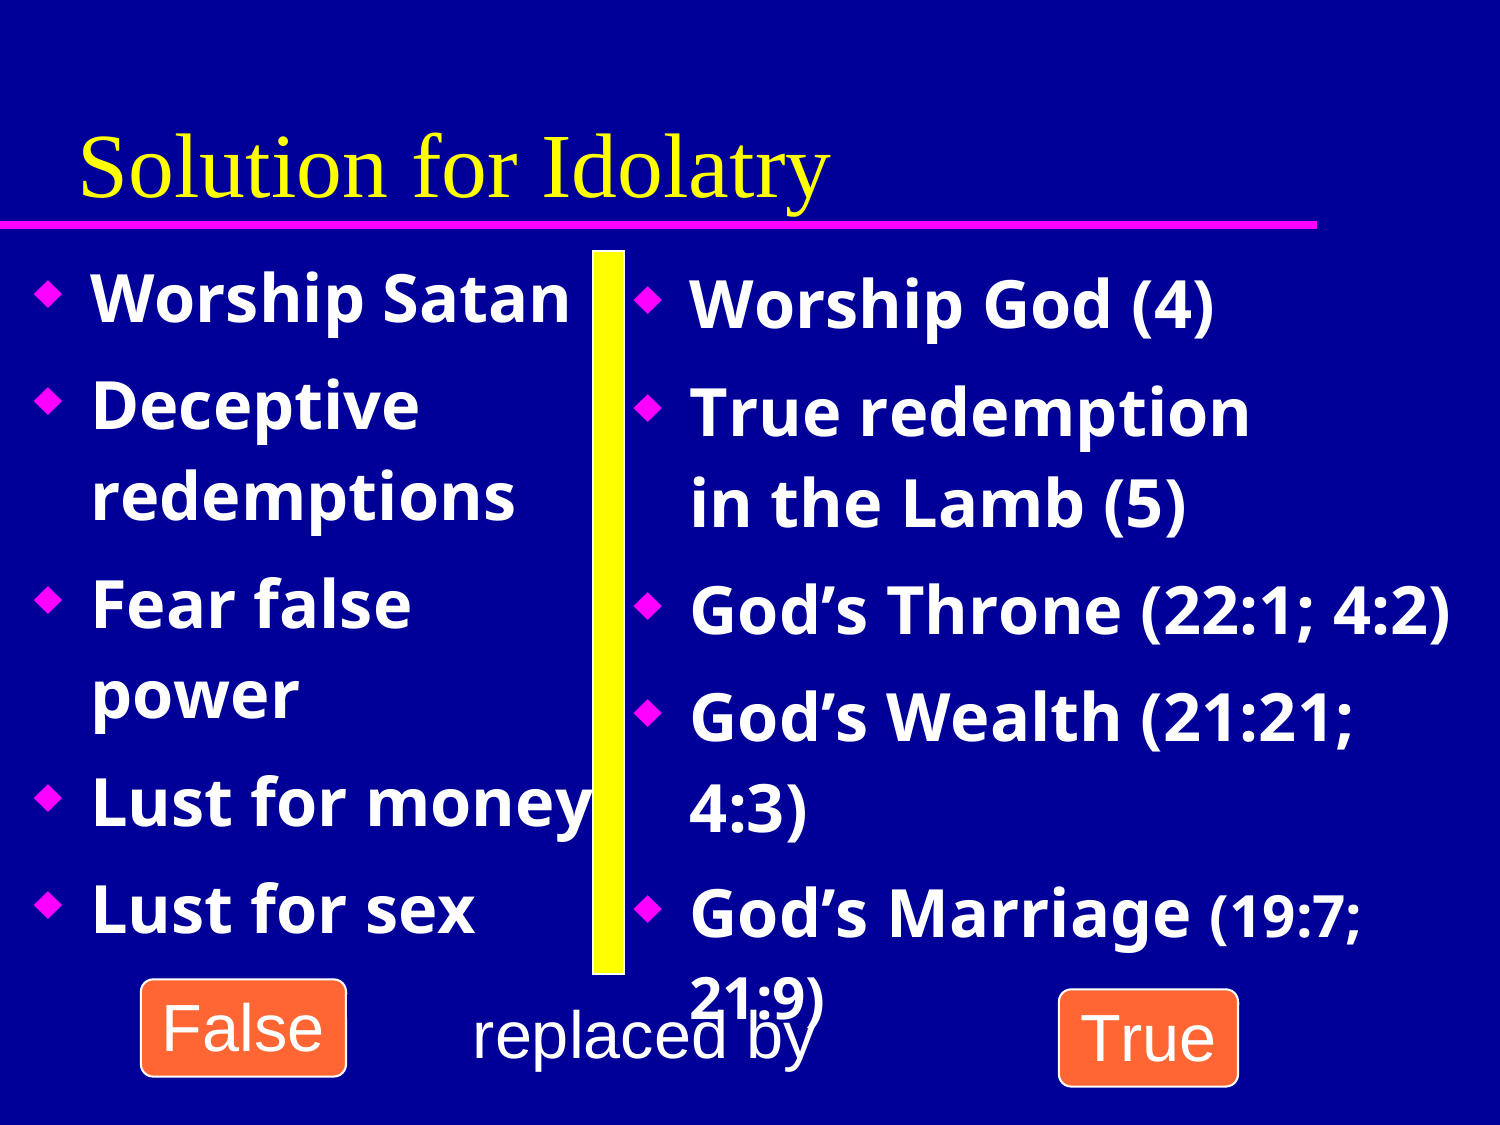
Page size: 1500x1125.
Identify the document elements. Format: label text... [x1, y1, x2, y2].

title Solution for Idolatry [62, 43, 1338, 225]
list Worship God (4) True redemption in the Lamb (5) God’s Throne (22:1; 4:2) God’s Wealth (21:21; 4:3) God’s Marriage (19:7; 21:9) [619, 249, 1487, 863]
text_box [593, 250, 624, 974]
text_box True [1058, 989, 1239, 1087]
list Worship Satan Deceptive redemptions Fear false power Lust for money Lust for sex [18, 243, 619, 919]
text_box False [140, 979, 347, 1077]
text_box replaced by [457, 990, 866, 1081]
